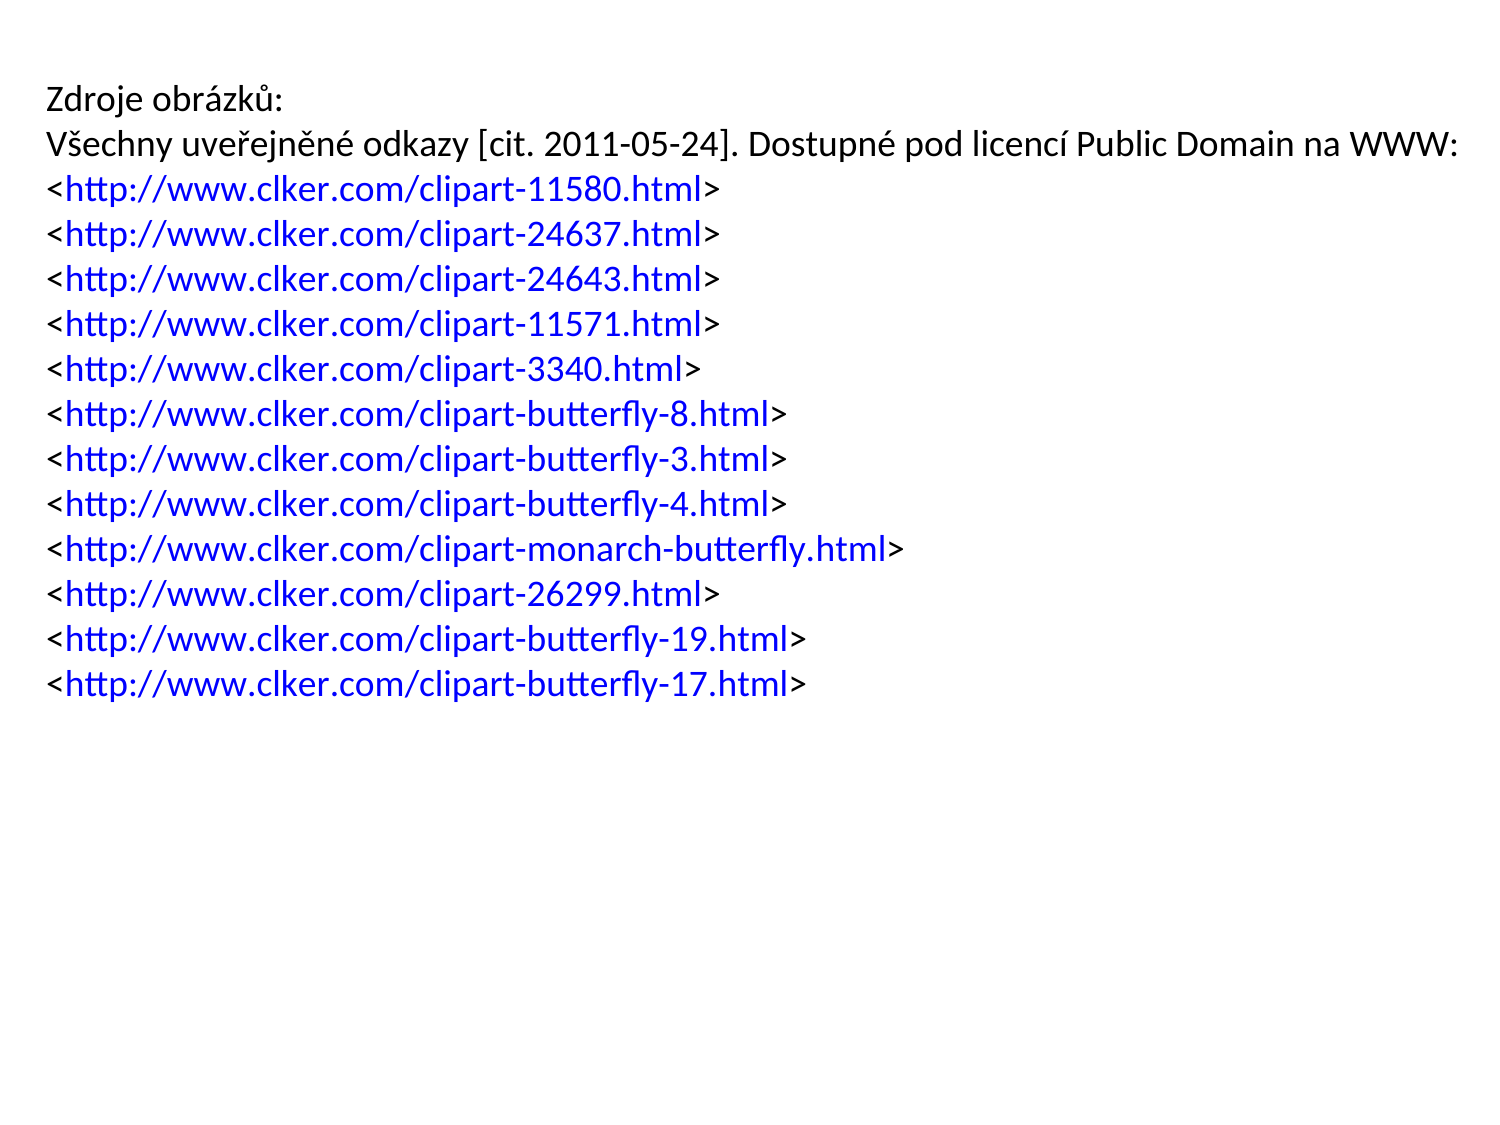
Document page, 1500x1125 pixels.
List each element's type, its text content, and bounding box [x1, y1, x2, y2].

text_box Zdroje obrázků: Všechny uveřejněné odkazy [cit. 2011-05-24]. Dostupné pod licencí Public Domain na WWW: <http://www.clker.com/clipart-11580.html> <http://www.clker.com/clipart-24637.html> <http://www.clker.com/clipart-24643.html> <http://www.clker.com/clipart-11571.html> <http://www.clker.com/clipart-3340.html> <http://www.clker.com/clipart-butterfly-8.html> <http://www.clker.com/clipart-butterfly-3.html> <http://www.clker.com/clipart-butterfly-4.html> <http://www.clker.com/clipart-monarch-butterfly.html> <http://www.clker.com/clipart-26299.html> <http://www.clker.com/clipart-butterfly-19.html> <http://www.clker.com/clipart-butterfly-17.html> [31, 66, 1476, 712]
